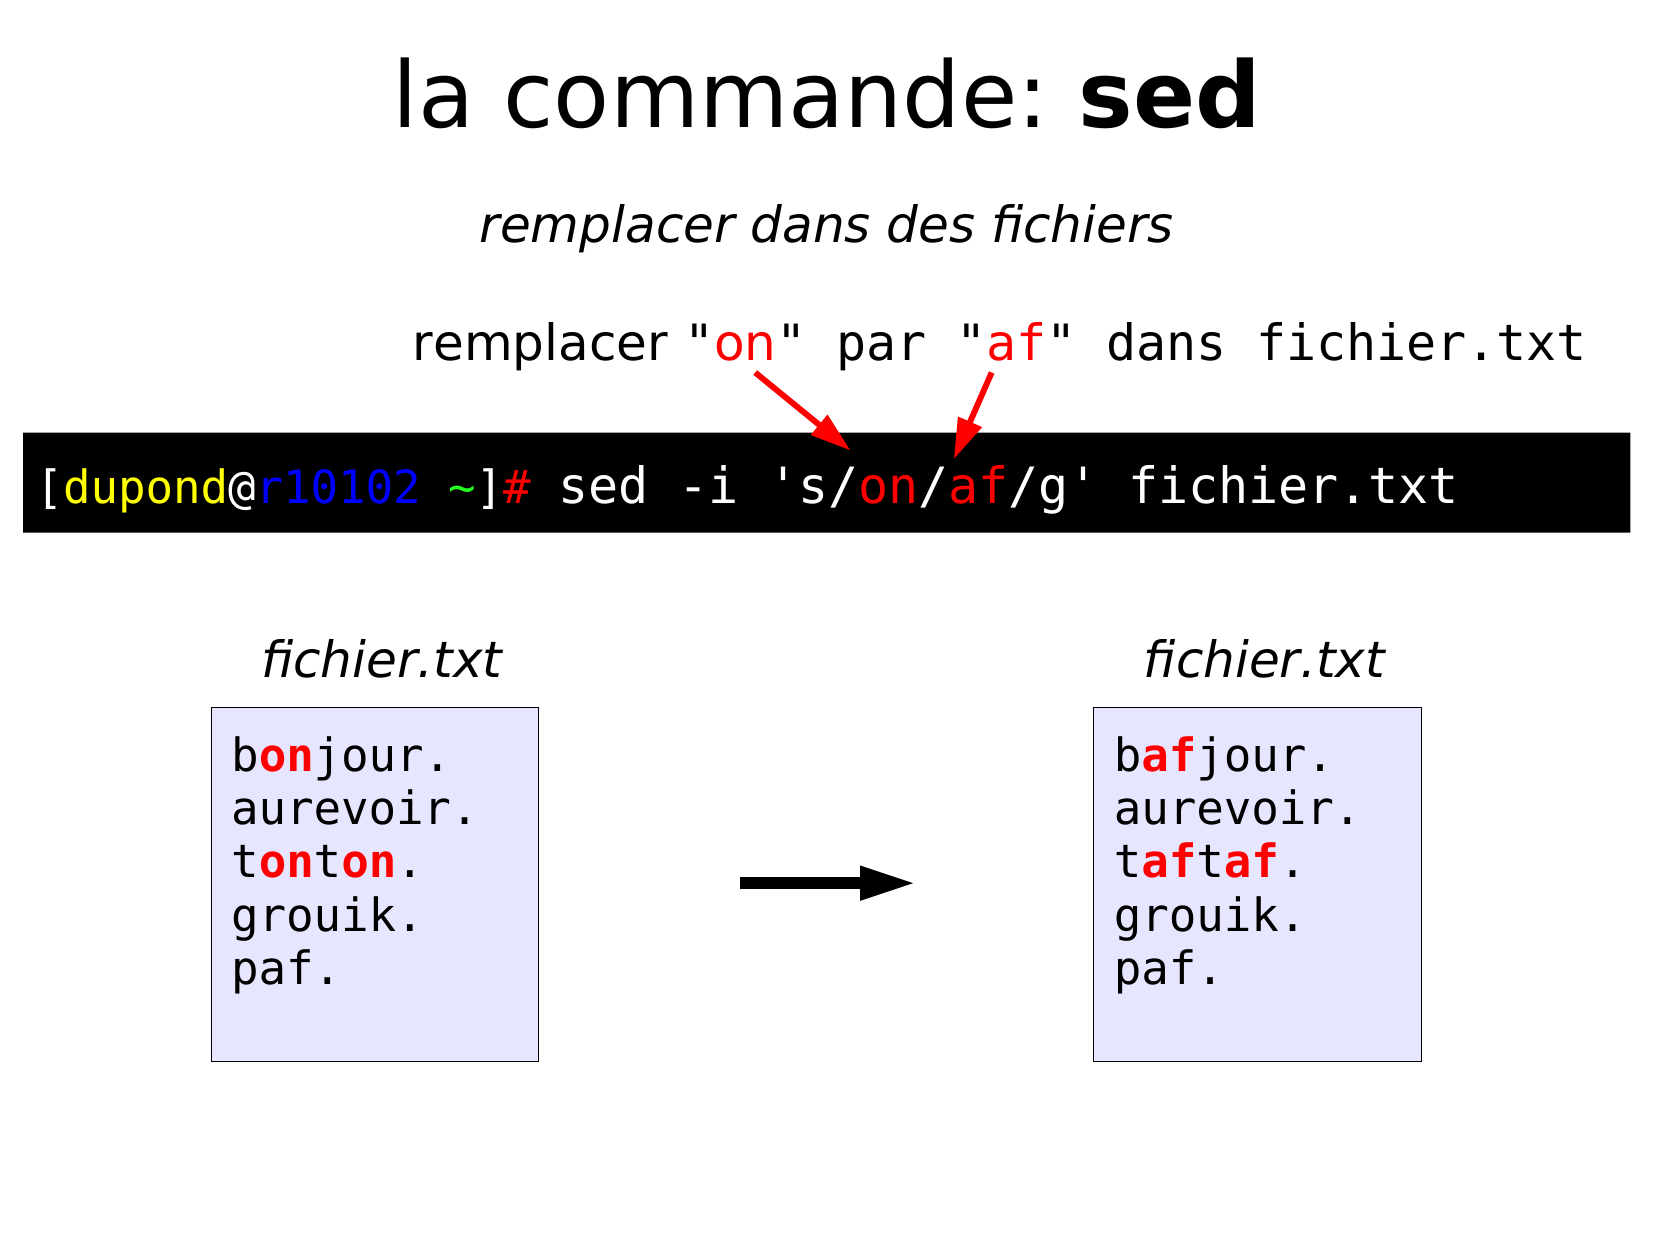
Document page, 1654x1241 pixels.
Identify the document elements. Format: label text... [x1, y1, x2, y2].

text_box [1093, 707, 1422, 1062]
text_box remplacer dans des fichiers [479, 196, 1174, 260]
text_box remplacer "on" par "af" dans fichier.txt [412, 314, 1587, 373]
text_box fichier.txt [1143, 630, 1385, 690]
text_box [211, 707, 539, 1062]
text_box [dupond@r10102 ~]# sed -i 's/on/af/g' fichier.txt [23, 432, 1631, 533]
title la commande: sed [136, 34, 1518, 158]
text_box bonjour. aurevoir. tonton. grouik. paf. [231, 728, 566, 1049]
text_box bafjour. aurevoir. taftaf. grouik. paf. [1113, 728, 1448, 1049]
text_box fichier.txt [260, 630, 502, 690]
